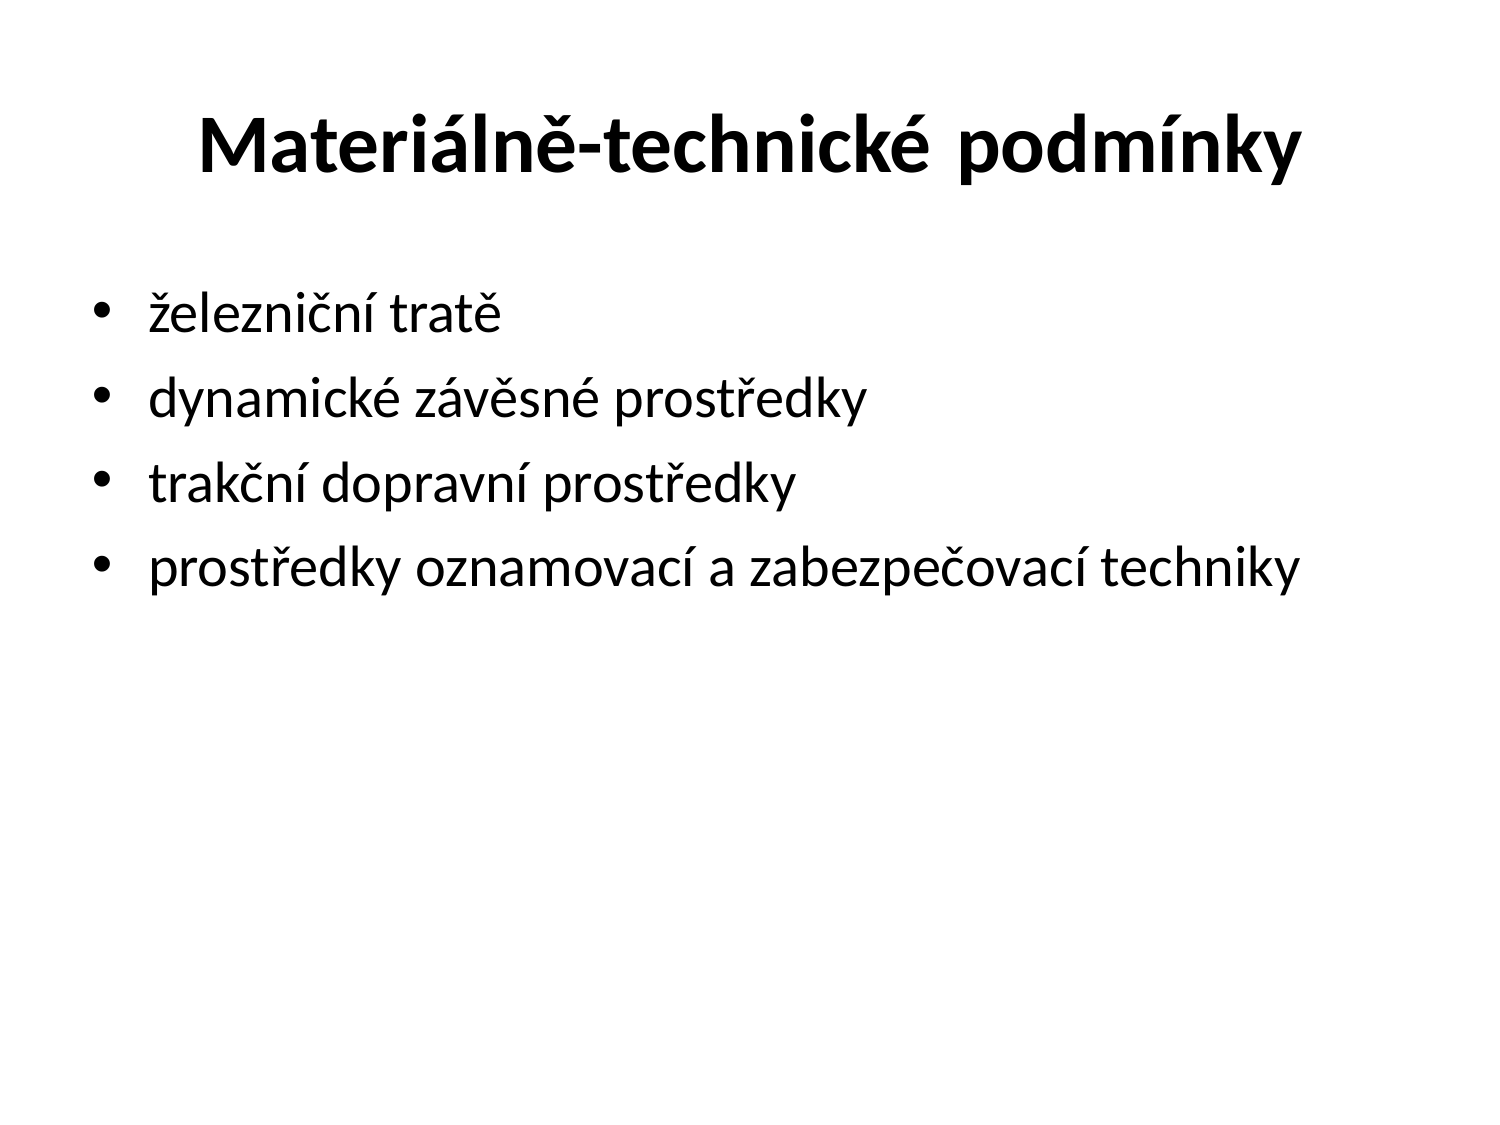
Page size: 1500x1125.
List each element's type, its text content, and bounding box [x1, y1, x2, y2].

list železniční tratě dynamické závěsné prostředky trakční dopravní prostředky prostředky oznamovací a zabezpečovací techniky [76, 267, 1427, 1010]
title Materiálně-technické podmínky [75, 45, 1426, 233]
